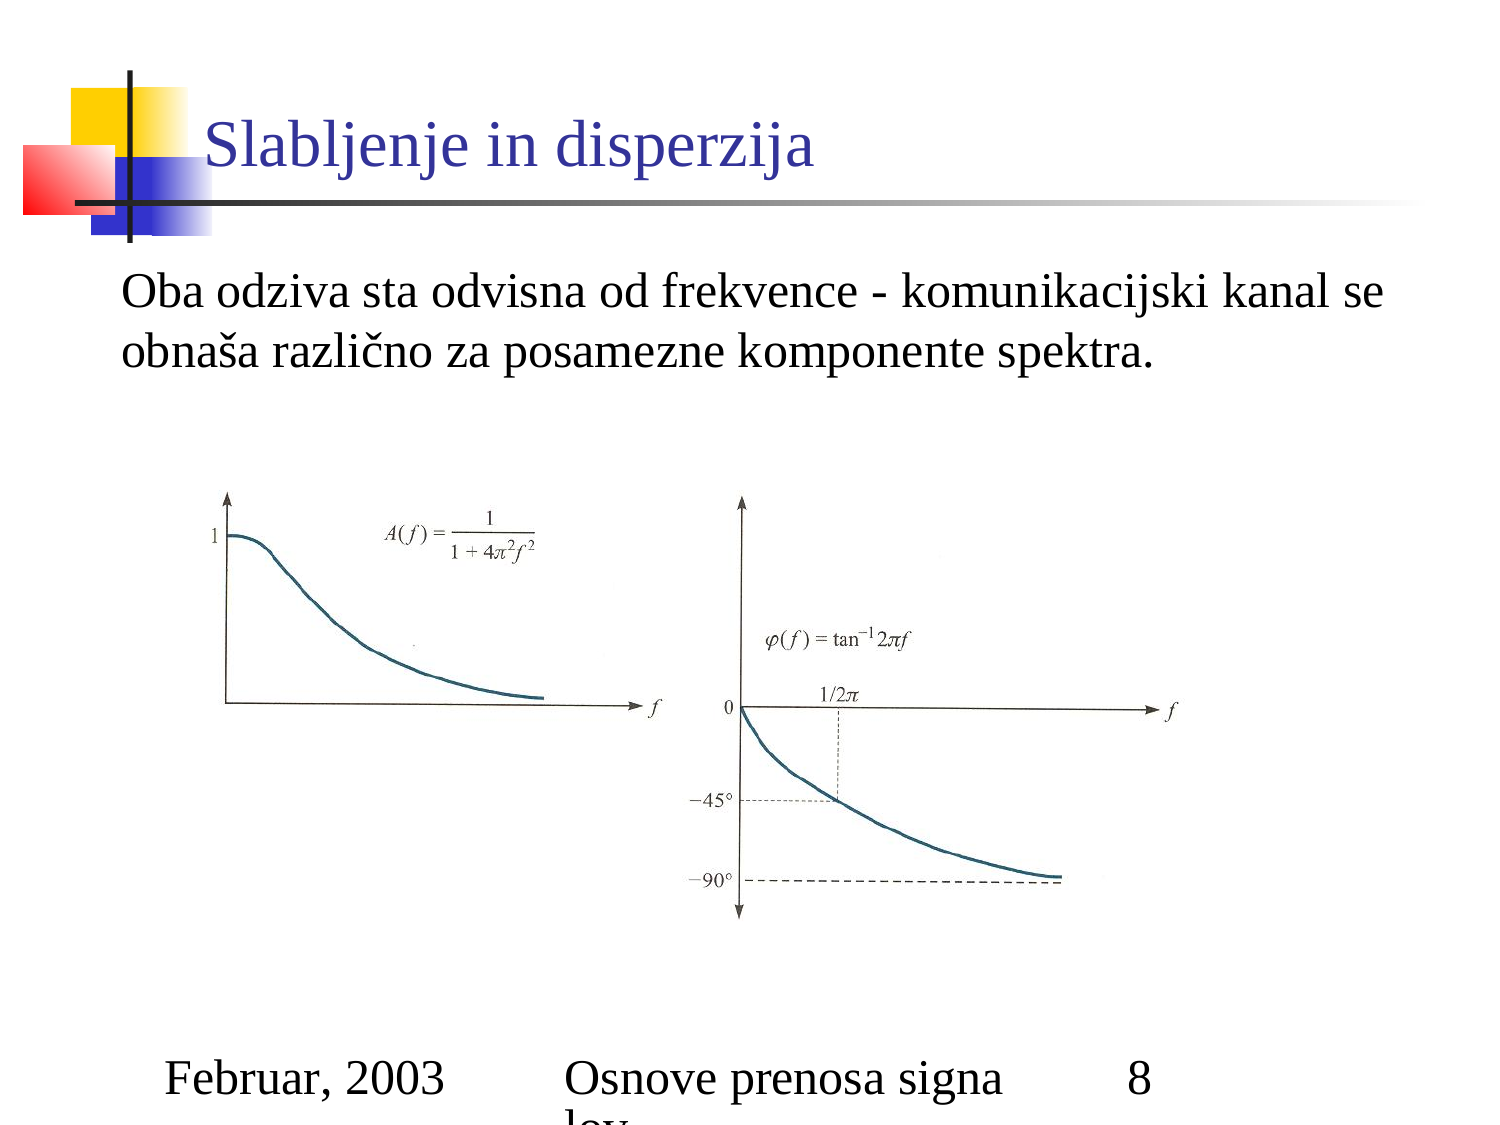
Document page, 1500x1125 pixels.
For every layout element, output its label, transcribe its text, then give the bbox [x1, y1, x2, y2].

picture [187, 474, 1188, 930]
title Slabljenje in disperzija [188, 92, 1468, 188]
list Oba odziva sta odvisna od frekvence - komunikacijski kanal se obnaša različno za posamezne komponente spektra. [50, 249, 1469, 413]
